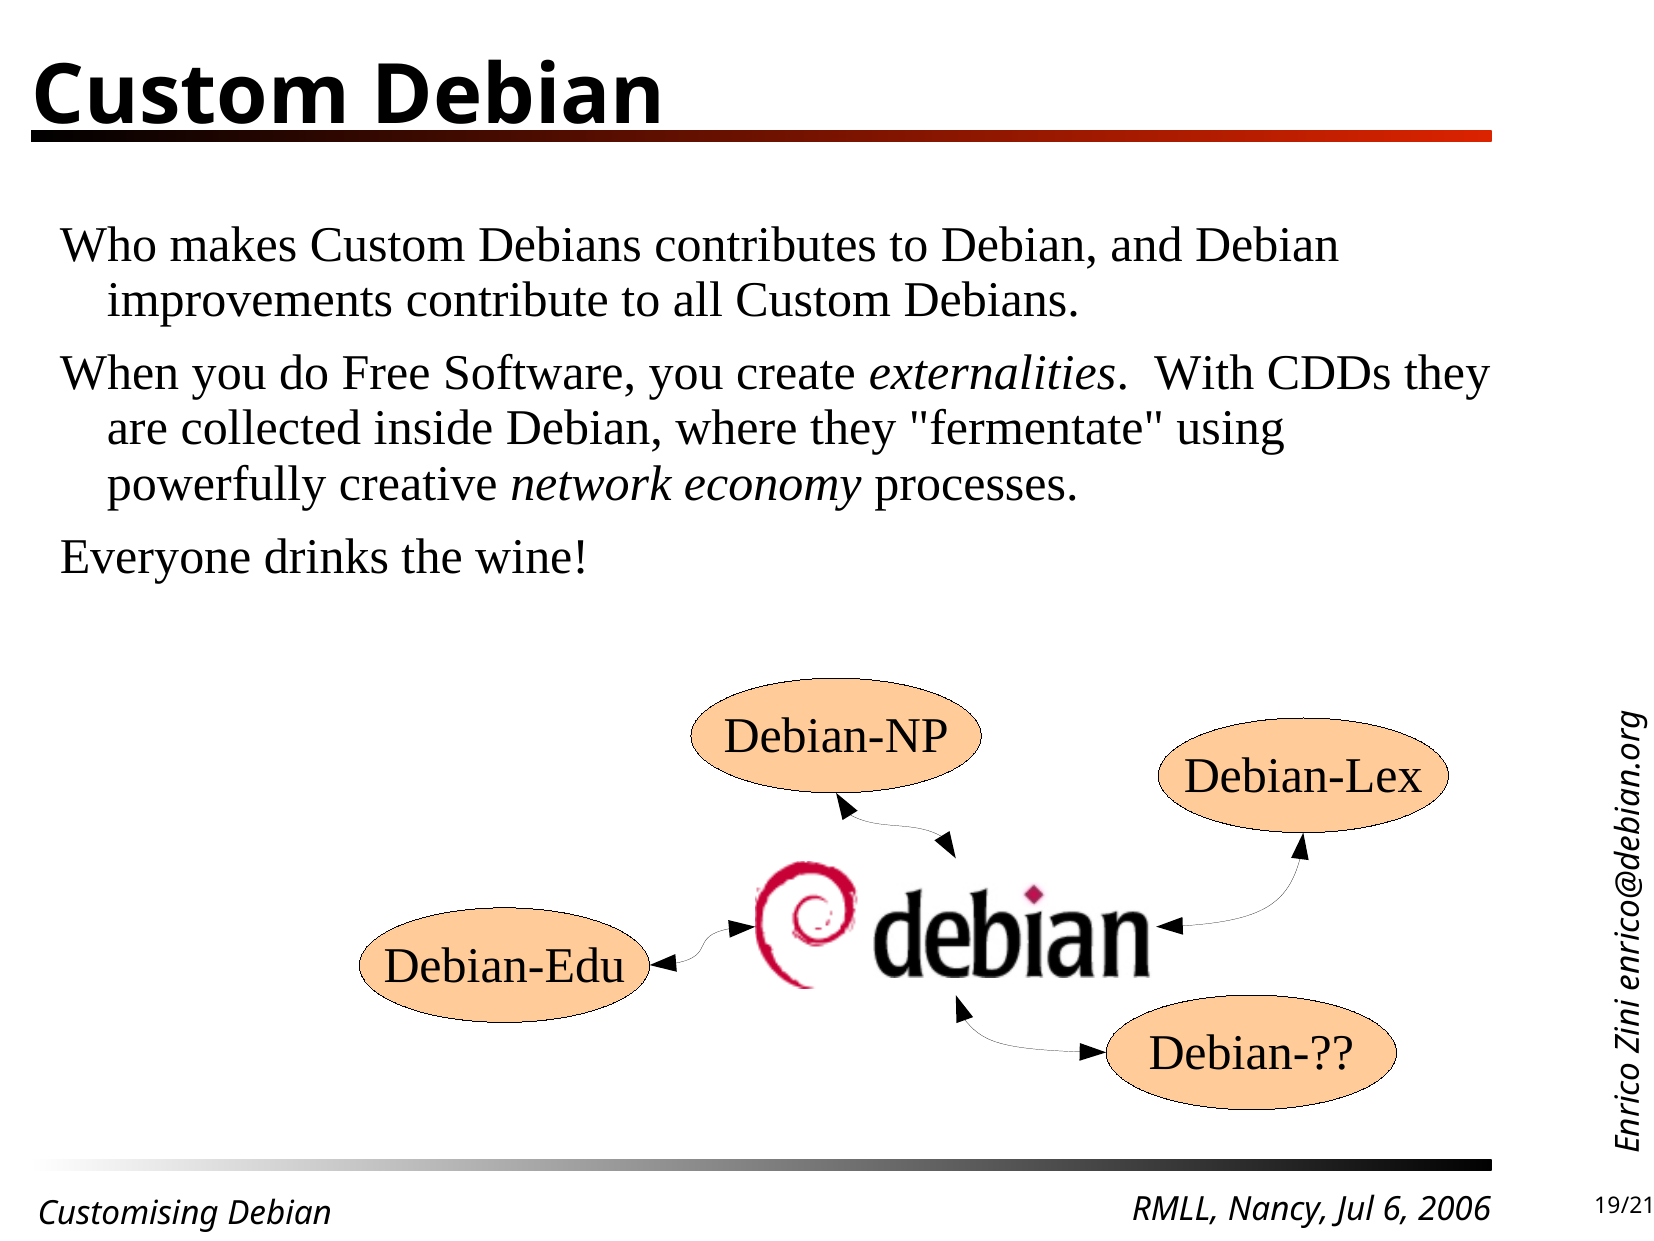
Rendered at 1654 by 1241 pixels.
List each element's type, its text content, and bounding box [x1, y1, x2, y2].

text_box Debian-Lex [1158, 717, 1449, 833]
text_box Debian-Edu [359, 907, 650, 1023]
text_box Debian-NP [690, 678, 982, 793]
picture [755, 861, 860, 989]
text_box Custom Debian [31, 34, 1438, 170]
text_box [755, 858, 1157, 996]
text_box Debian-?? [1106, 995, 1397, 1110]
text_box Who makes Custom Debians contributes to Debian, and Debian improvements contribute to all Custom Debians. When you do Free Software, you create externalities. With CDDs they are collected inside Debian, where they "fermentate" using powerfully creative network economy processes. Everyone drinks the wine! [59, 216, 1495, 1144]
picture [872, 882, 1153, 978]
